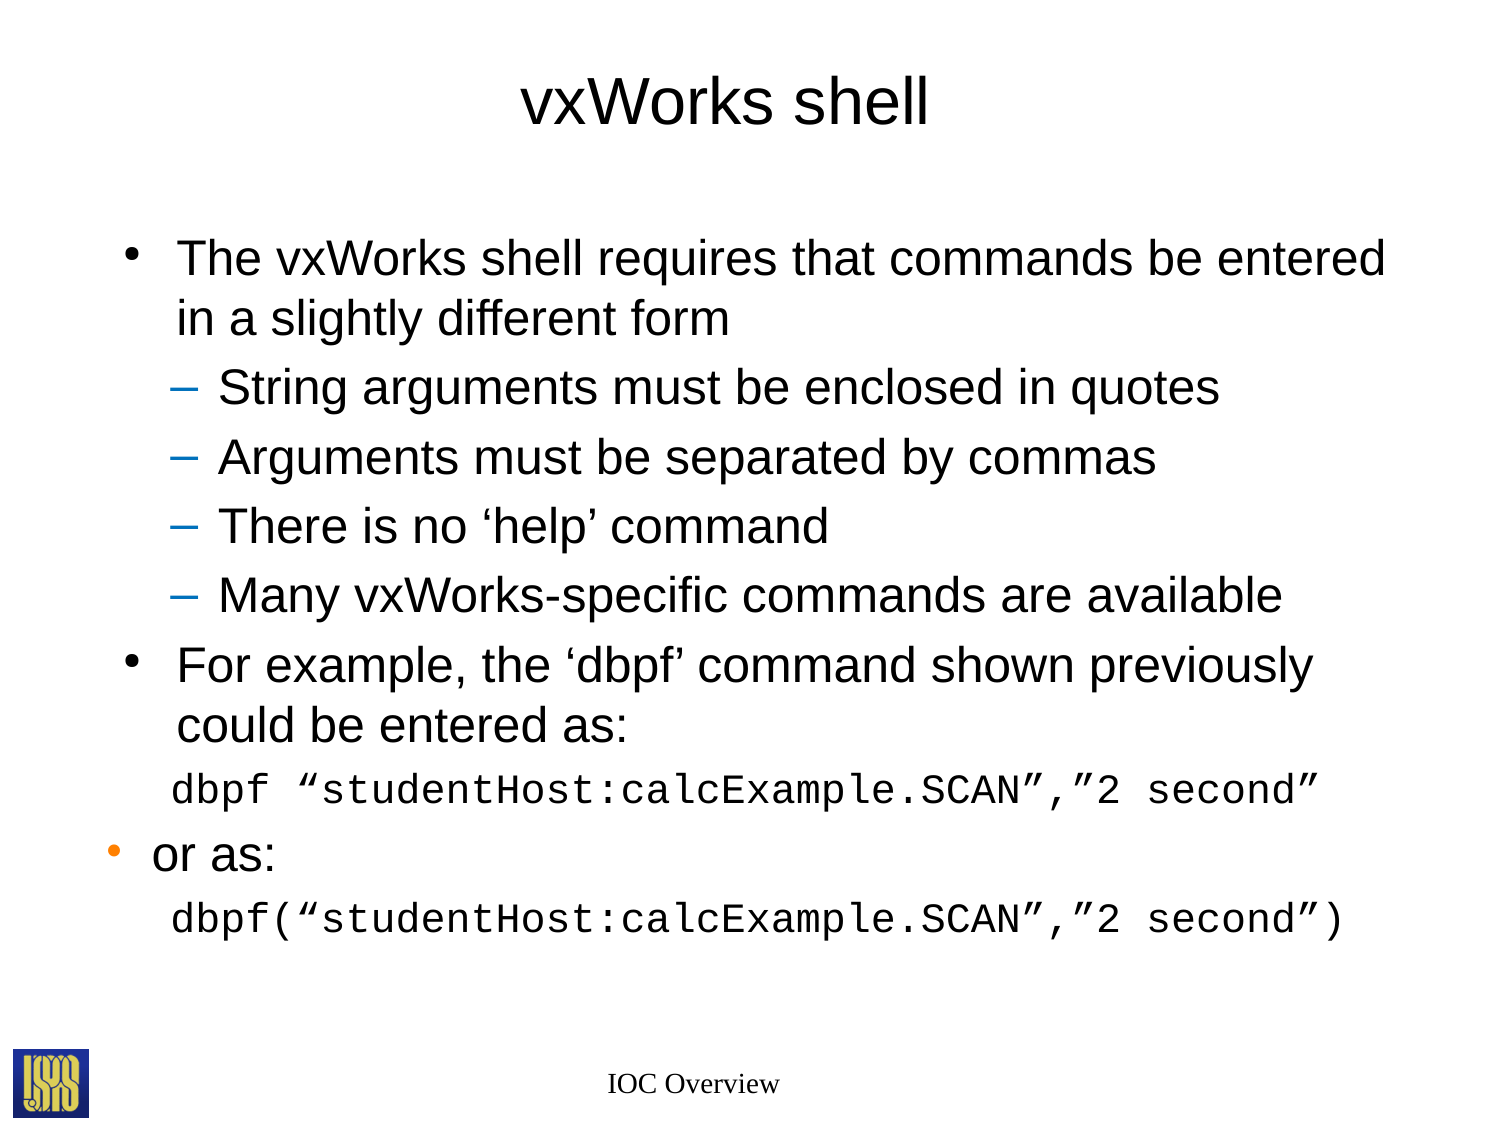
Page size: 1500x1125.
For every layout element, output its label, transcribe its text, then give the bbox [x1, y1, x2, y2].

list The vxWorks shell requires that commands be entered in a slightly different form String arguments must be enclosed in quotes Arguments must be separated by commas There is no ‘help’ command Many vxWorks-specific commands are available For example, the ‘dbpf’ command shown previously could be entered as: dbpf “studentHost:calcExample.SCAN”,”2 second” or as: dbpf(“studentHost:calcExample.SCAN”,”2 second”) [90, 217, 1435, 1010]
title vxWorks shell [55, 57, 1361, 146]
picture [13, 1049, 89, 1118]
